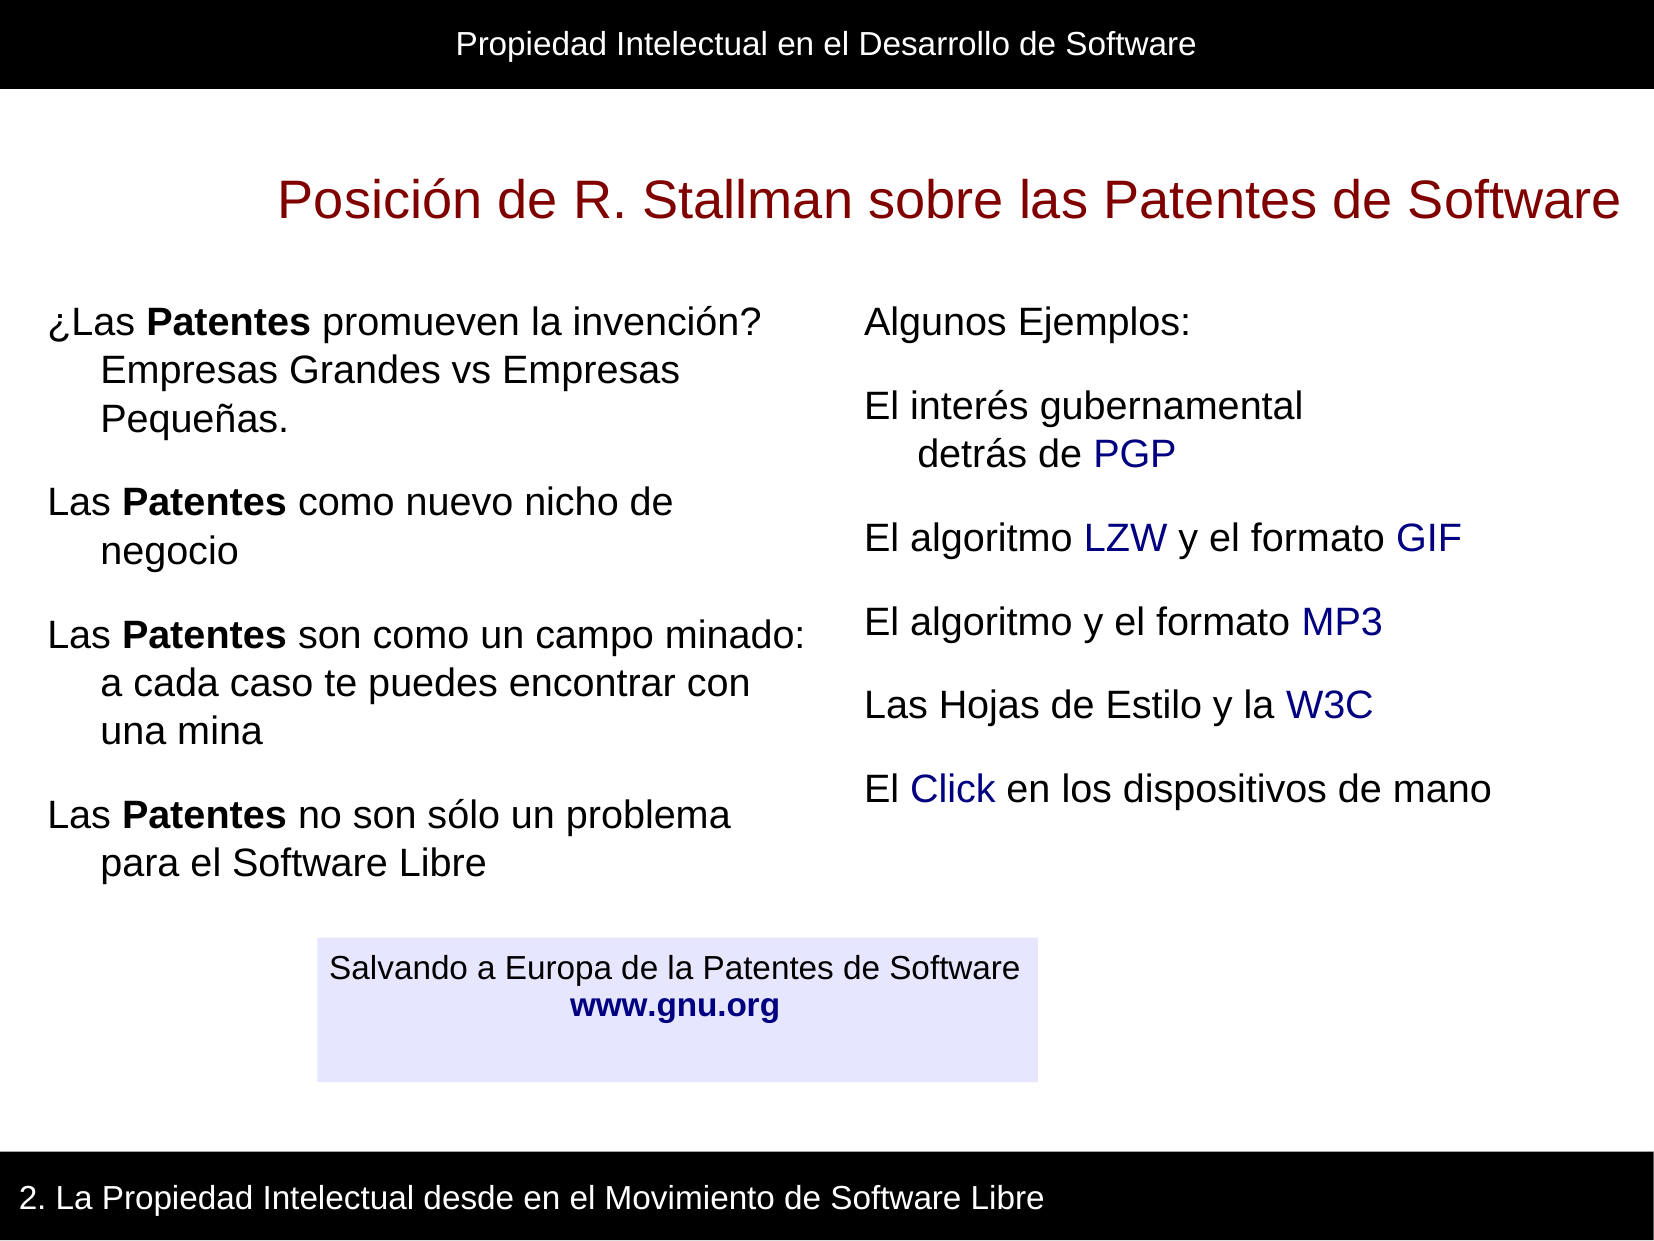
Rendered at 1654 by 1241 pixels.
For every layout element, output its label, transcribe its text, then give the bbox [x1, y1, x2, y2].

text_box Salvando a Europa de la Patentes de Software www.gnu.org [317, 937, 1038, 1083]
list ¿Las Patentes promueven la invención? Empresas Grandes vs Empresas Pequeñas. Las Patentes como nuevo nicho de negocio Las Patentes son como un campo minado: a cada caso te puedes encontrar con una mina Las Patentes no son sólo un problema para el Software Libre [29, 295, 808, 1122]
list Algunos Ejemplos: El interés gubernamental detrás de PGP El algoritmo LZW y el formato GIF El algoritmo y el formato MP3 Las Hojas de Estilo y la W3C El Click en los dispositivos de mano [846, 295, 1625, 1122]
text_box 2. La Propiedad Intelectual desde en el Movimiento de Software Libre [18, 1180, 1047, 1218]
title Posición de R. Stallman sobre las Patentes de Software [147, 147, 1625, 252]
